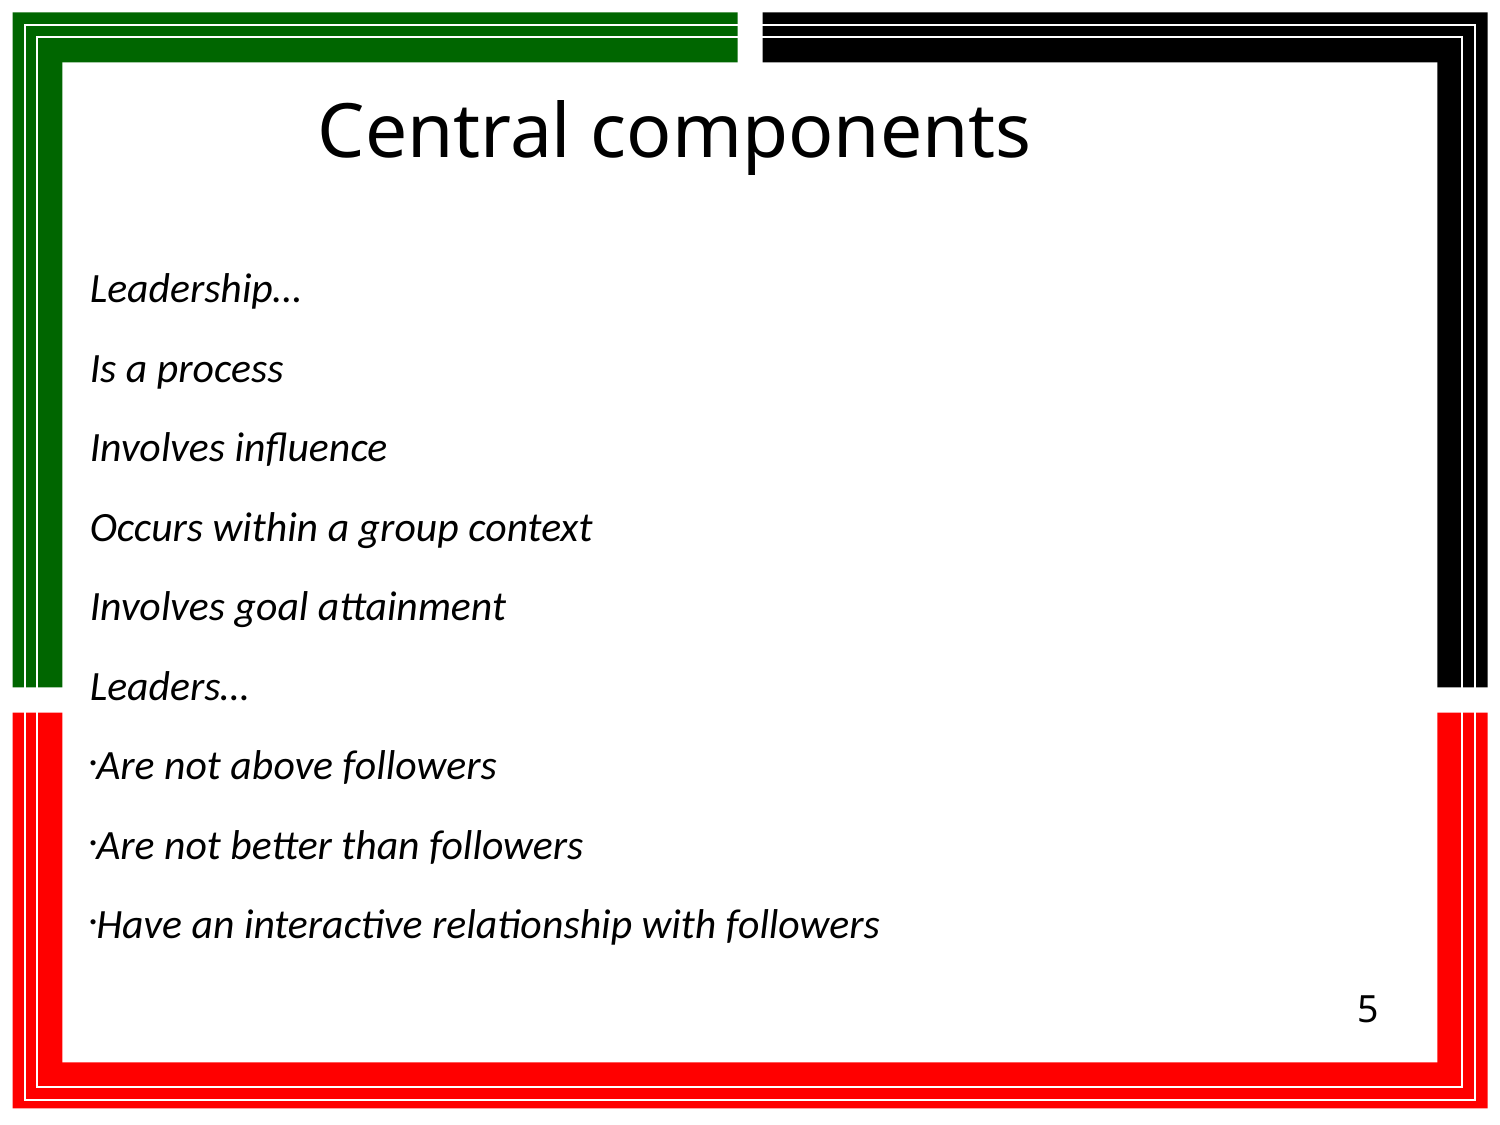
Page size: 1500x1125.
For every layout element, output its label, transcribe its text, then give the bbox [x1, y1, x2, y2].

title Central components [75, 75, 1275, 227]
list Leadership… Is a process Involves influence Occurs within a group context Involves goal attainment Leaders… Are not above followers Are not better than followers Have an interactive relationship with followers [75, 253, 1420, 1050]
text_box a [24, 24, 1475, 1100]
text_box [12, 712, 1488, 1109]
text_box [12, 12, 738, 688]
text_box [762, 12, 1488, 688]
